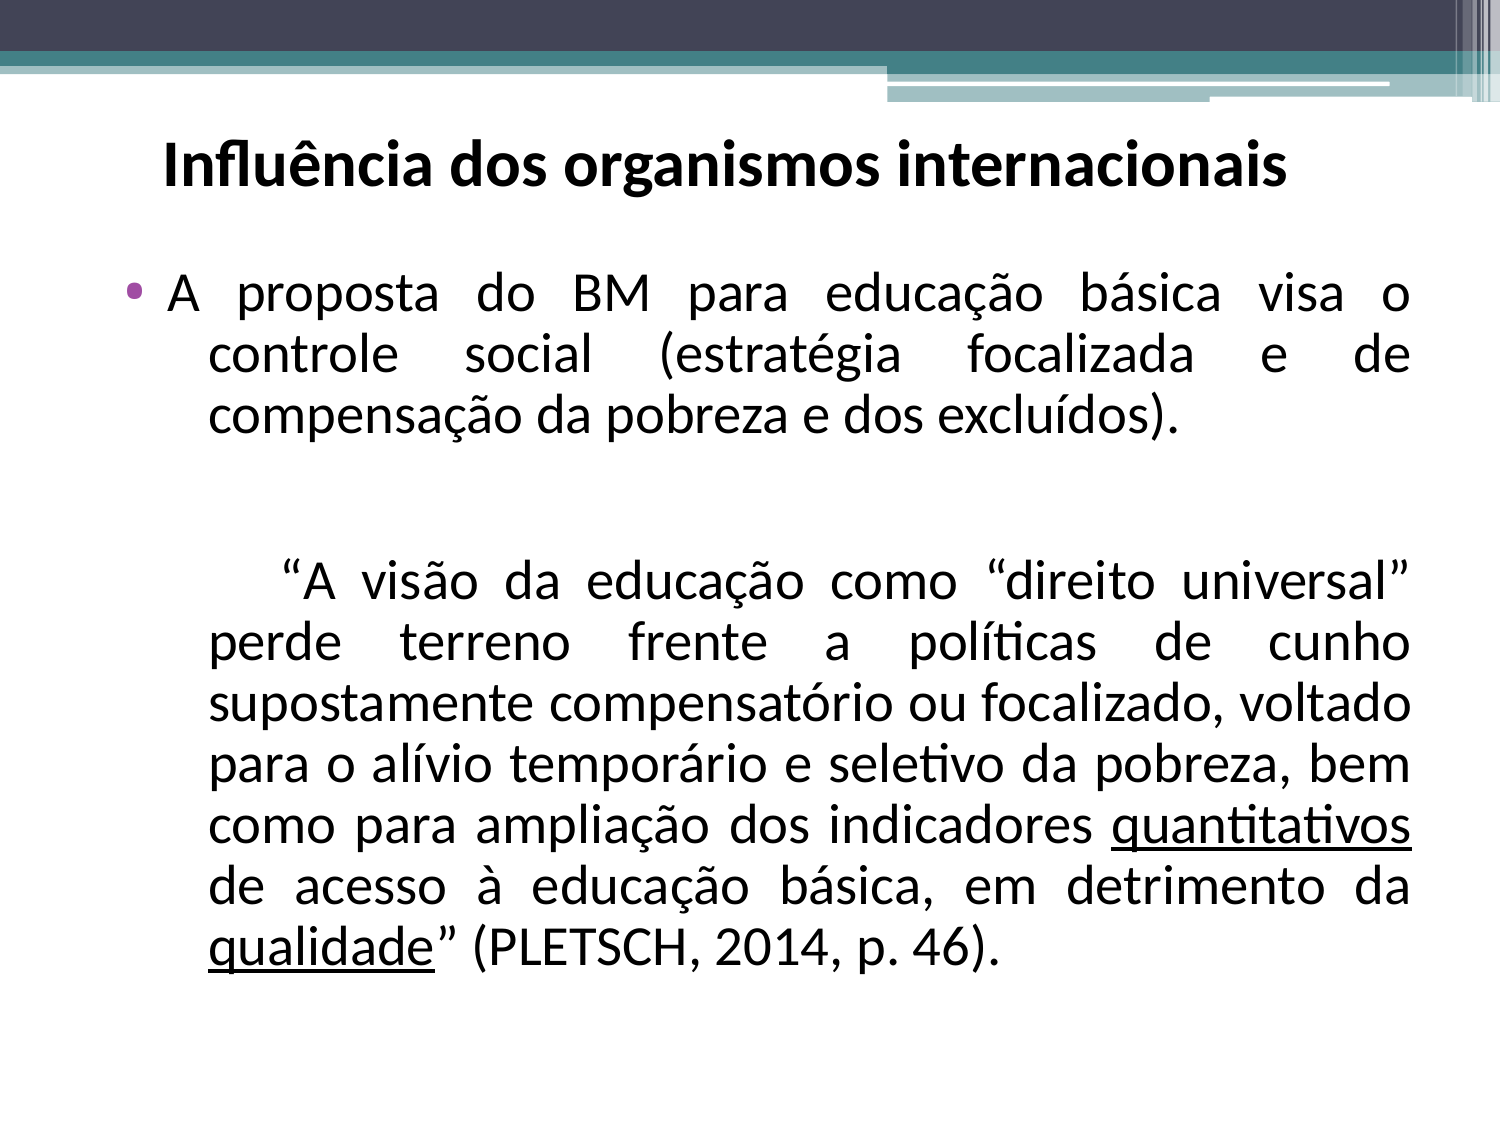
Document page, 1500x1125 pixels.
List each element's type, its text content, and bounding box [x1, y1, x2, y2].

title Influência dos organismos internacionais [147, 66, 1423, 254]
list A proposta do BM para educação básica visa o controle social (estratégia focalizada e de compensação da pobreza e dos excluídos). “A visão da educação como “direito universal” perde terreno frente a políticas de cunho supostamente compensatório ou focalizado, voltado para o alívio temporário e seletivo da pobreza, bem como para ampliação dos indicadores quantitativos de acesso à educação básica, em detrimento da qualidade” (PLETSCH, 2014, p. 46). [76, 255, 1427, 998]
